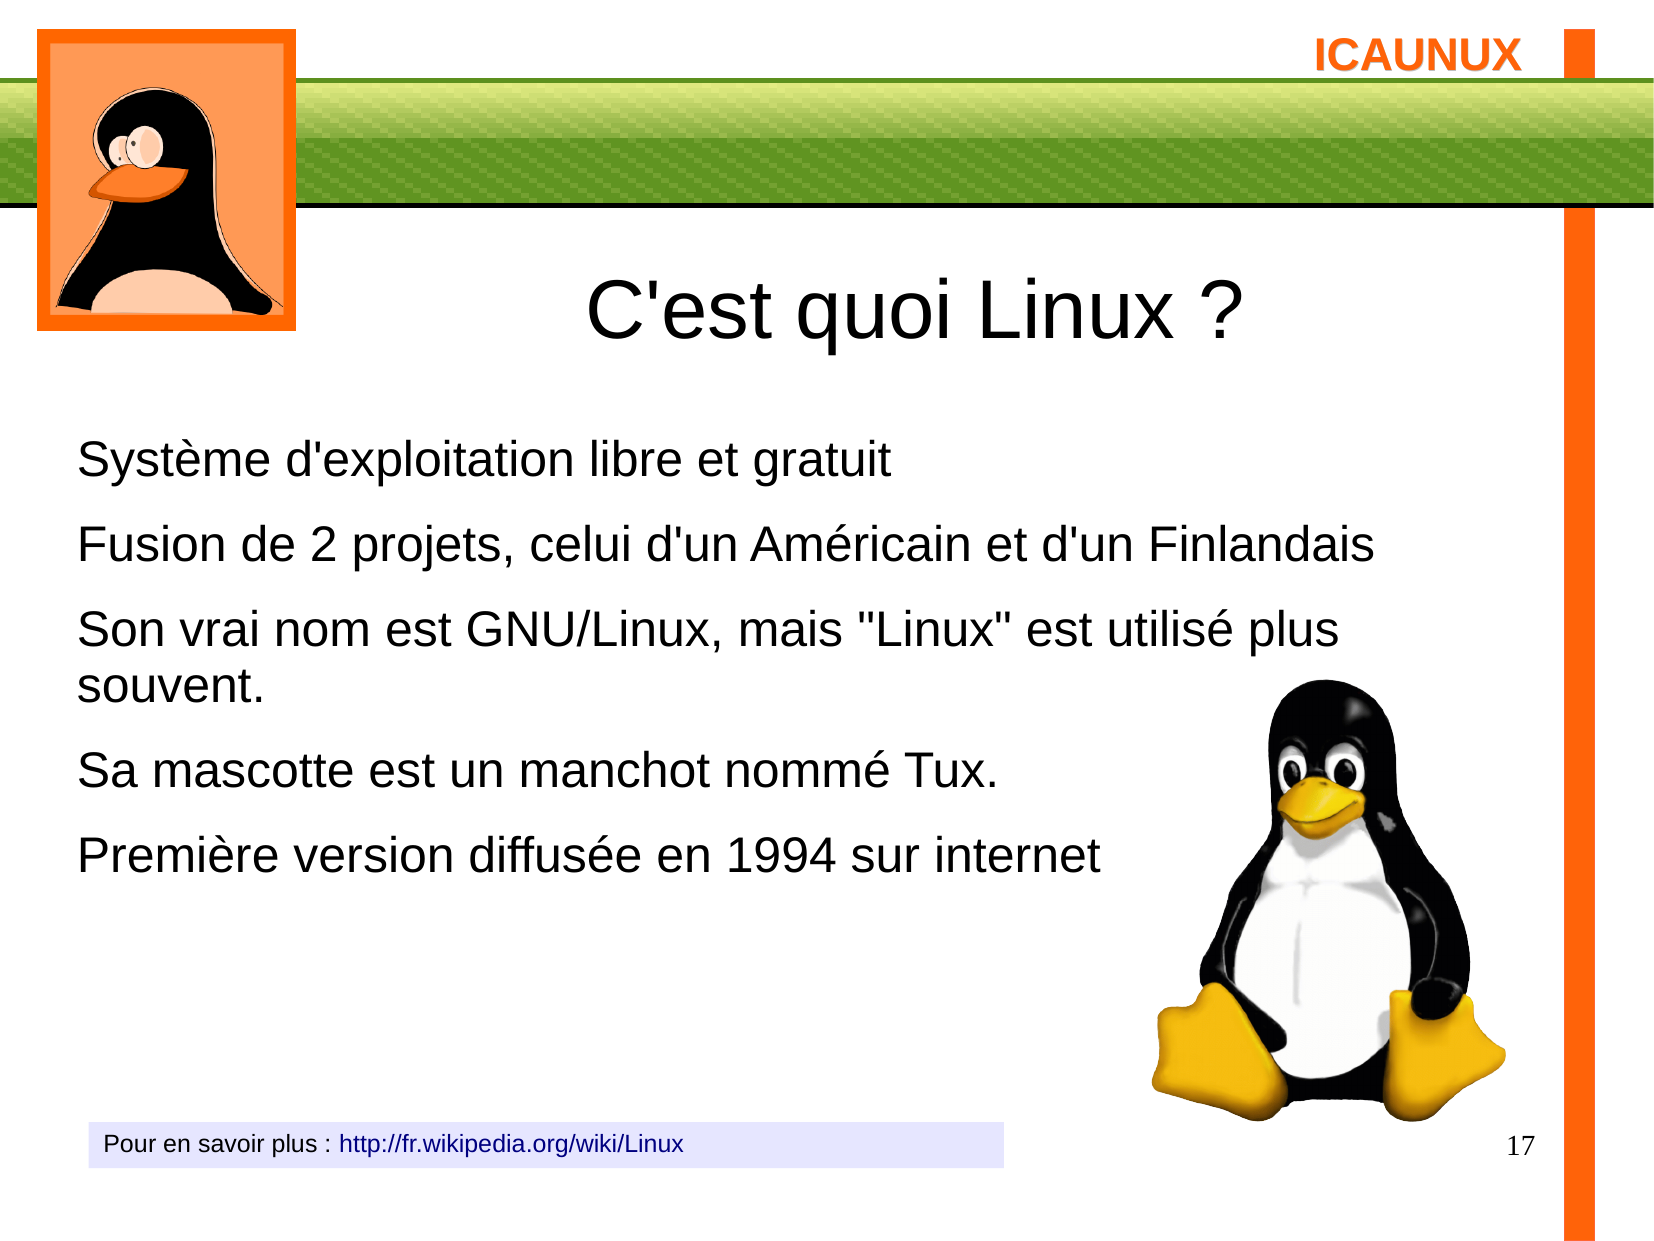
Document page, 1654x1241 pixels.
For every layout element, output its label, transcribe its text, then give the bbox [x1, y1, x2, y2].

picture [0, 29, 1654, 331]
text_box Pour en savoir plus : http://fr.wikipedia.org/wiki/Linux [88, 1122, 1004, 1169]
picture [1151, 679, 1506, 1123]
list Système d'exploitation libre et gratuit Fusion de 2 projets, celui d'un Américain et d'un Finlandais Son vrai nom est GNU/Linux, mais "Linux" est utilisé plus souvent. Sa mascotte est un manchot nommé Tux. Première version diffusée en 1994 sur internet [76, 431, 1500, 1140]
title C'est quoi Linux ? [324, 235, 1506, 384]
